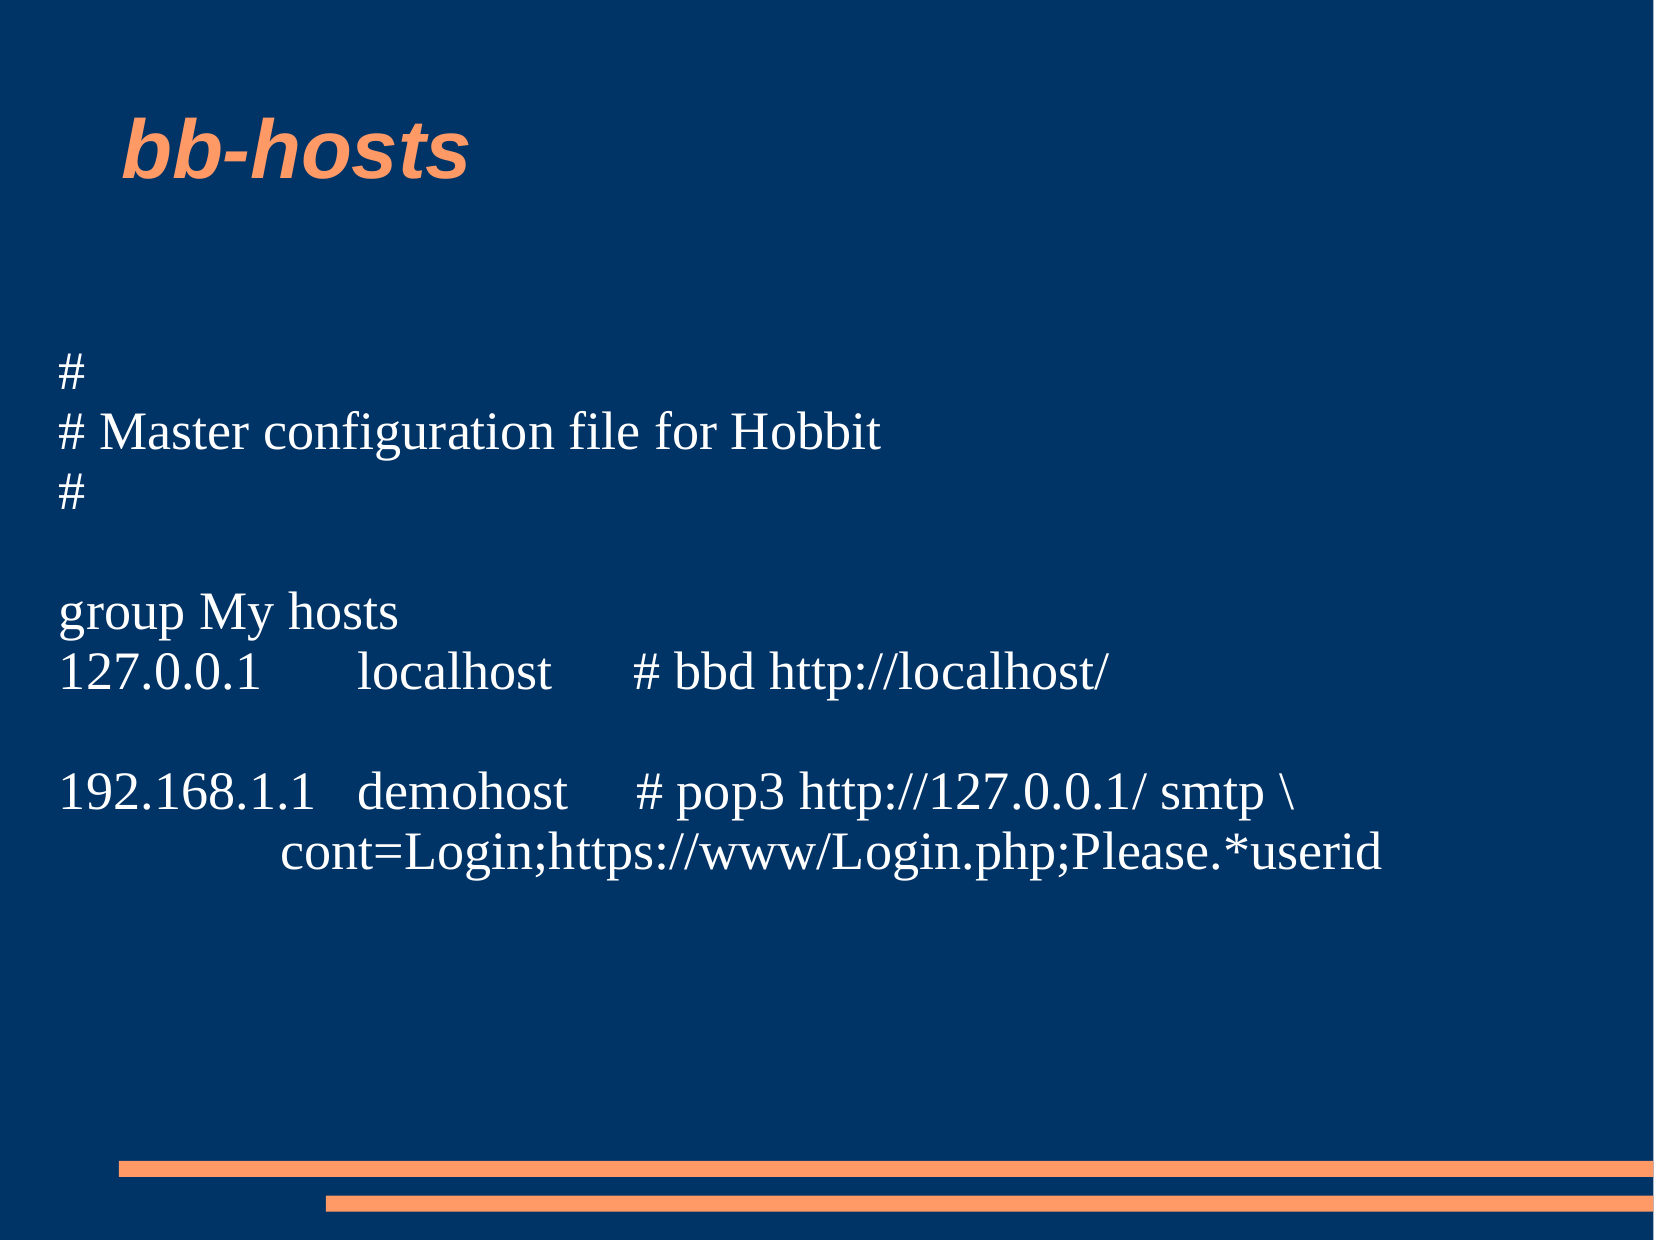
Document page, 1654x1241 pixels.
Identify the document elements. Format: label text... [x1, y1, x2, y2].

title bb-hosts [121, 46, 1534, 254]
text_box # # Master configuration file for Hobbit # group My hosts 127.0.0.1 localhost # bbd http://localhost/ 192.168.1.1 demohost # pop3 http://127.0.0.1/ smtp \ cont=Login;https://www/Login.php;Please.*userid [59, 341, 1599, 1002]
